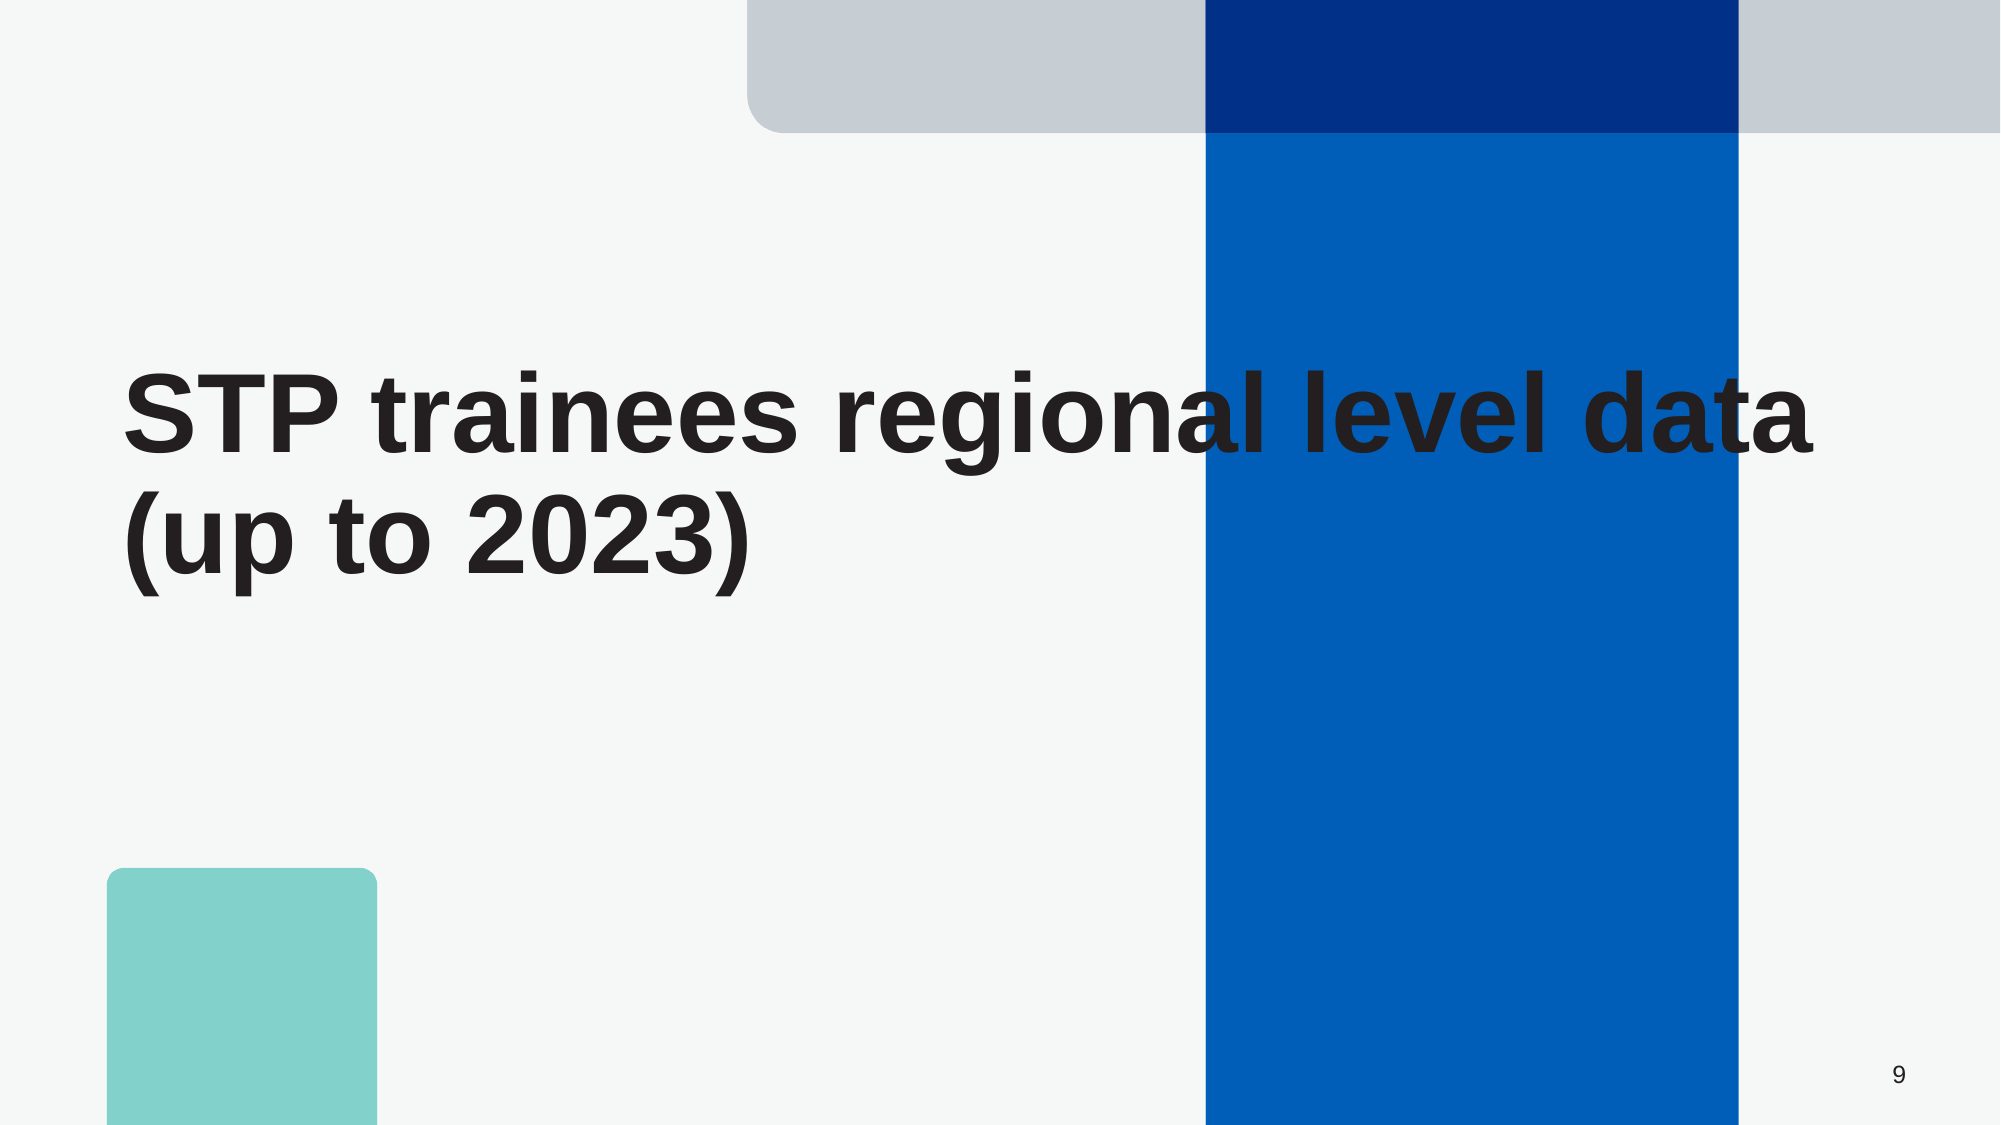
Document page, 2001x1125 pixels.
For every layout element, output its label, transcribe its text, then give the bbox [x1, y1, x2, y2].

title STP trainees regional level data (up to 2023) [122, 355, 1131, 573]
